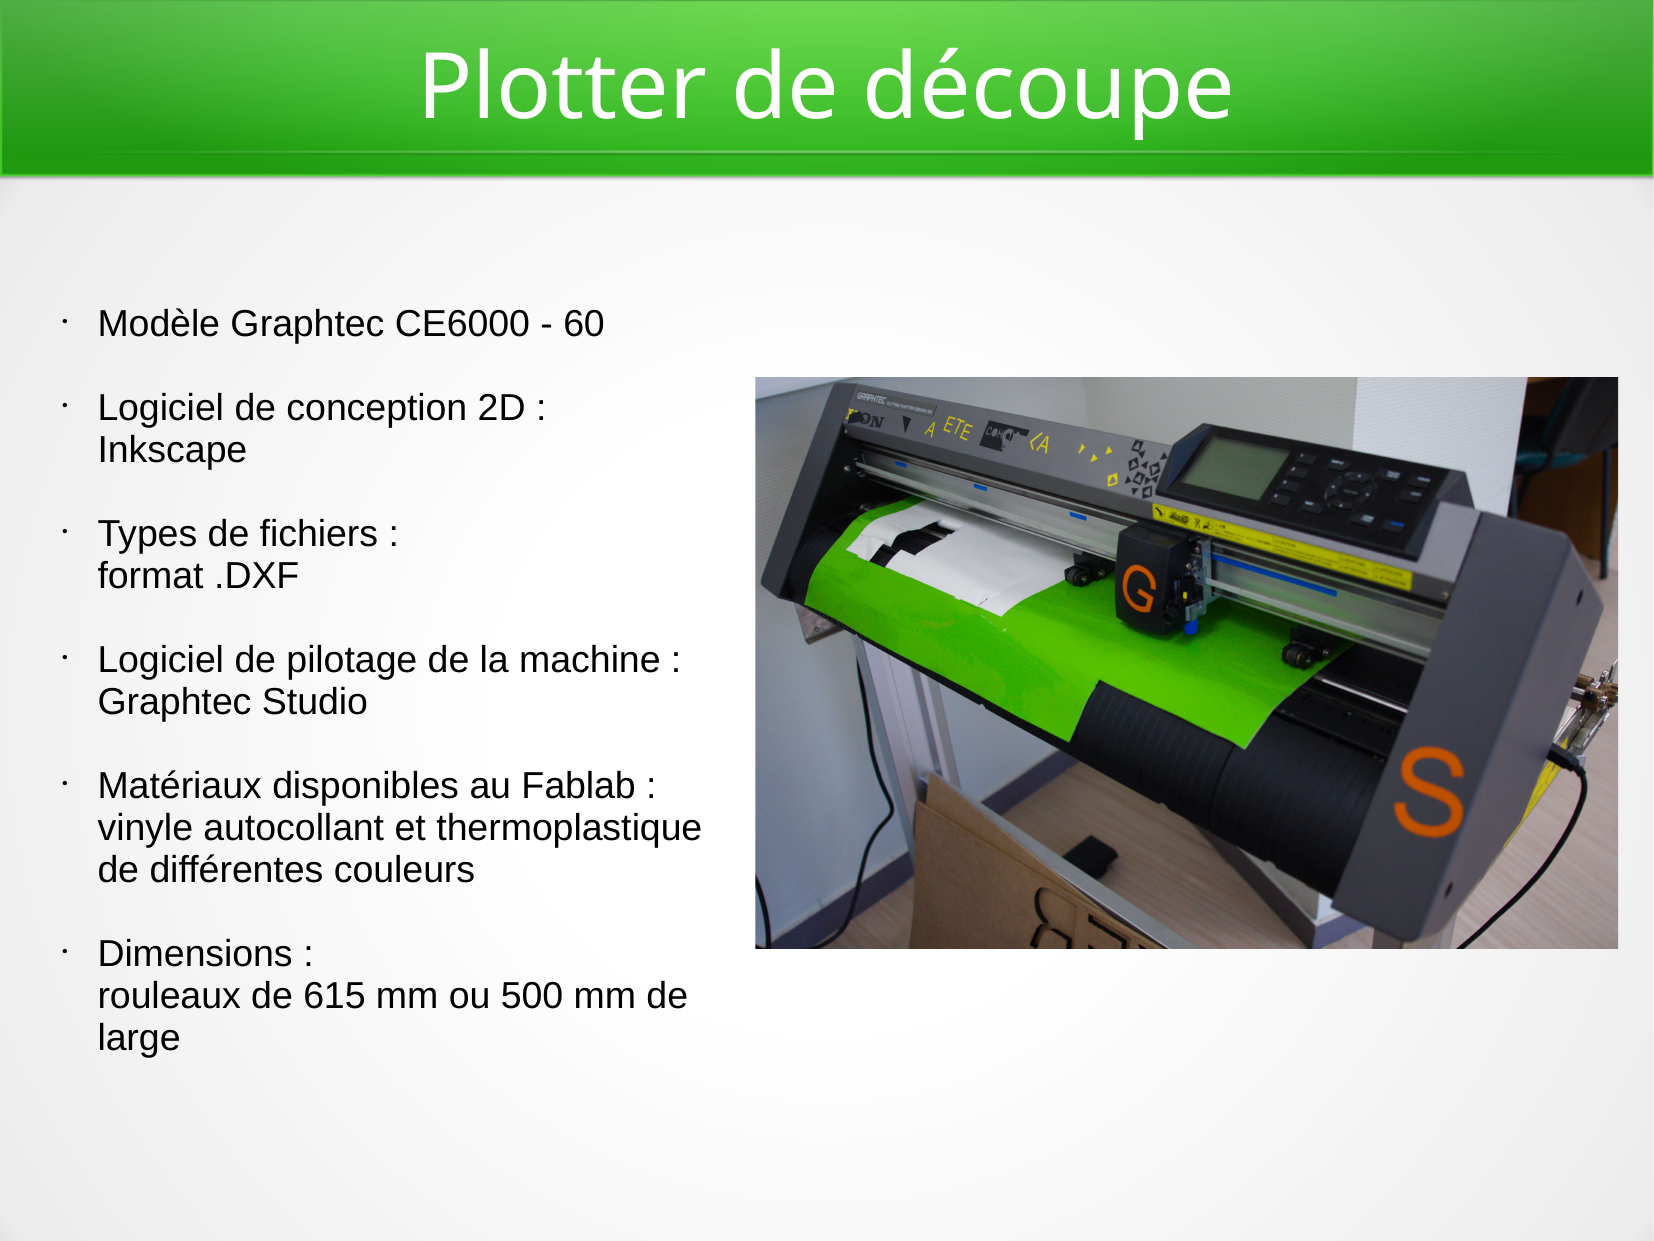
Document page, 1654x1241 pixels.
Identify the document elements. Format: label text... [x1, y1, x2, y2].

text_box Modèle Graphtec CE6000 - 60 Logiciel de conception 2D : Inkscape Types de fichiers : format .DXF Logiciel de pilotage de la machine : Graphtec Studio Matériaux disponibles au Fablab : vinyle autocollant et thermoplastique de différentes couleurs Dimensions : rouleaux de 615 mm ou 500 mm de large [47, 295, 745, 1123]
picture [0, 0, 1654, 1241]
title Plotter de découpe [82, 11, 1571, 154]
